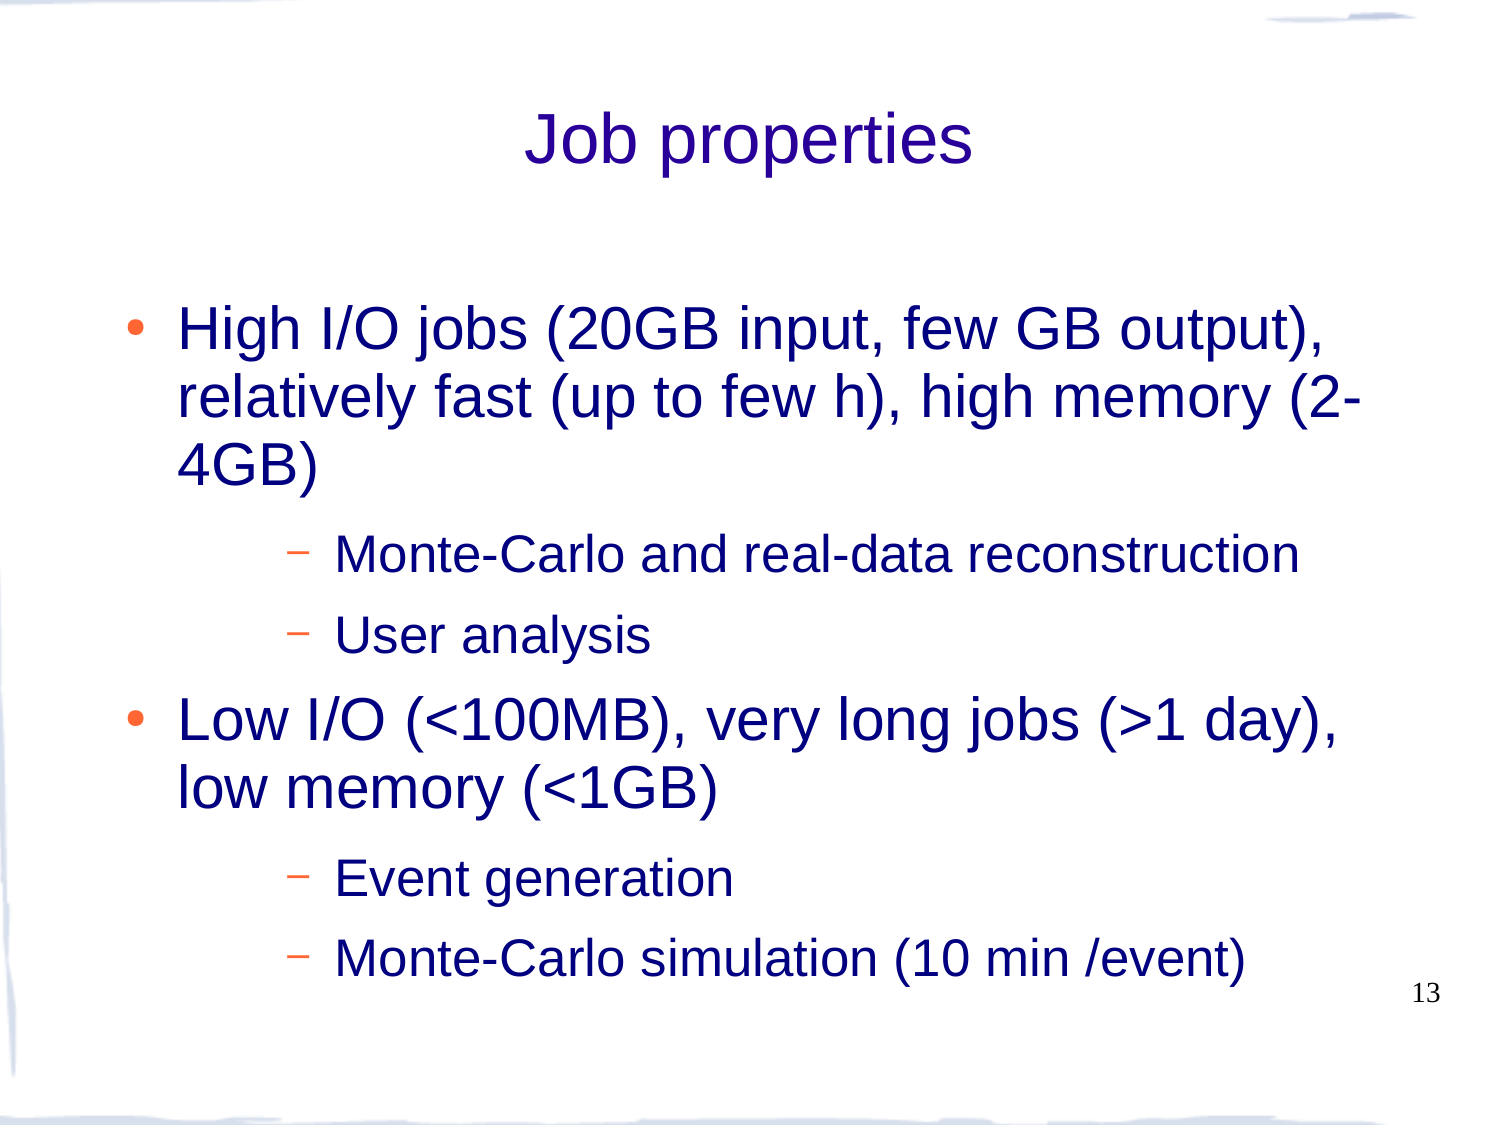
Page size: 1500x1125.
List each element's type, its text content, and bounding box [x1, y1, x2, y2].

list High I/O jobs (20GB input, few GB output), relatively fast (up to few h), high memory (2-4GB) Monte-Carlo and real-data reconstruction User analysis Low I/O (<100MB), very long jobs (>1 day), low memory (<1GB) Event generation Monte-Carlo simulation (10 min /event) [107, 294, 1425, 948]
picture [0, 0, 1500, 1125]
title Job properties [75, 44, 1425, 233]
